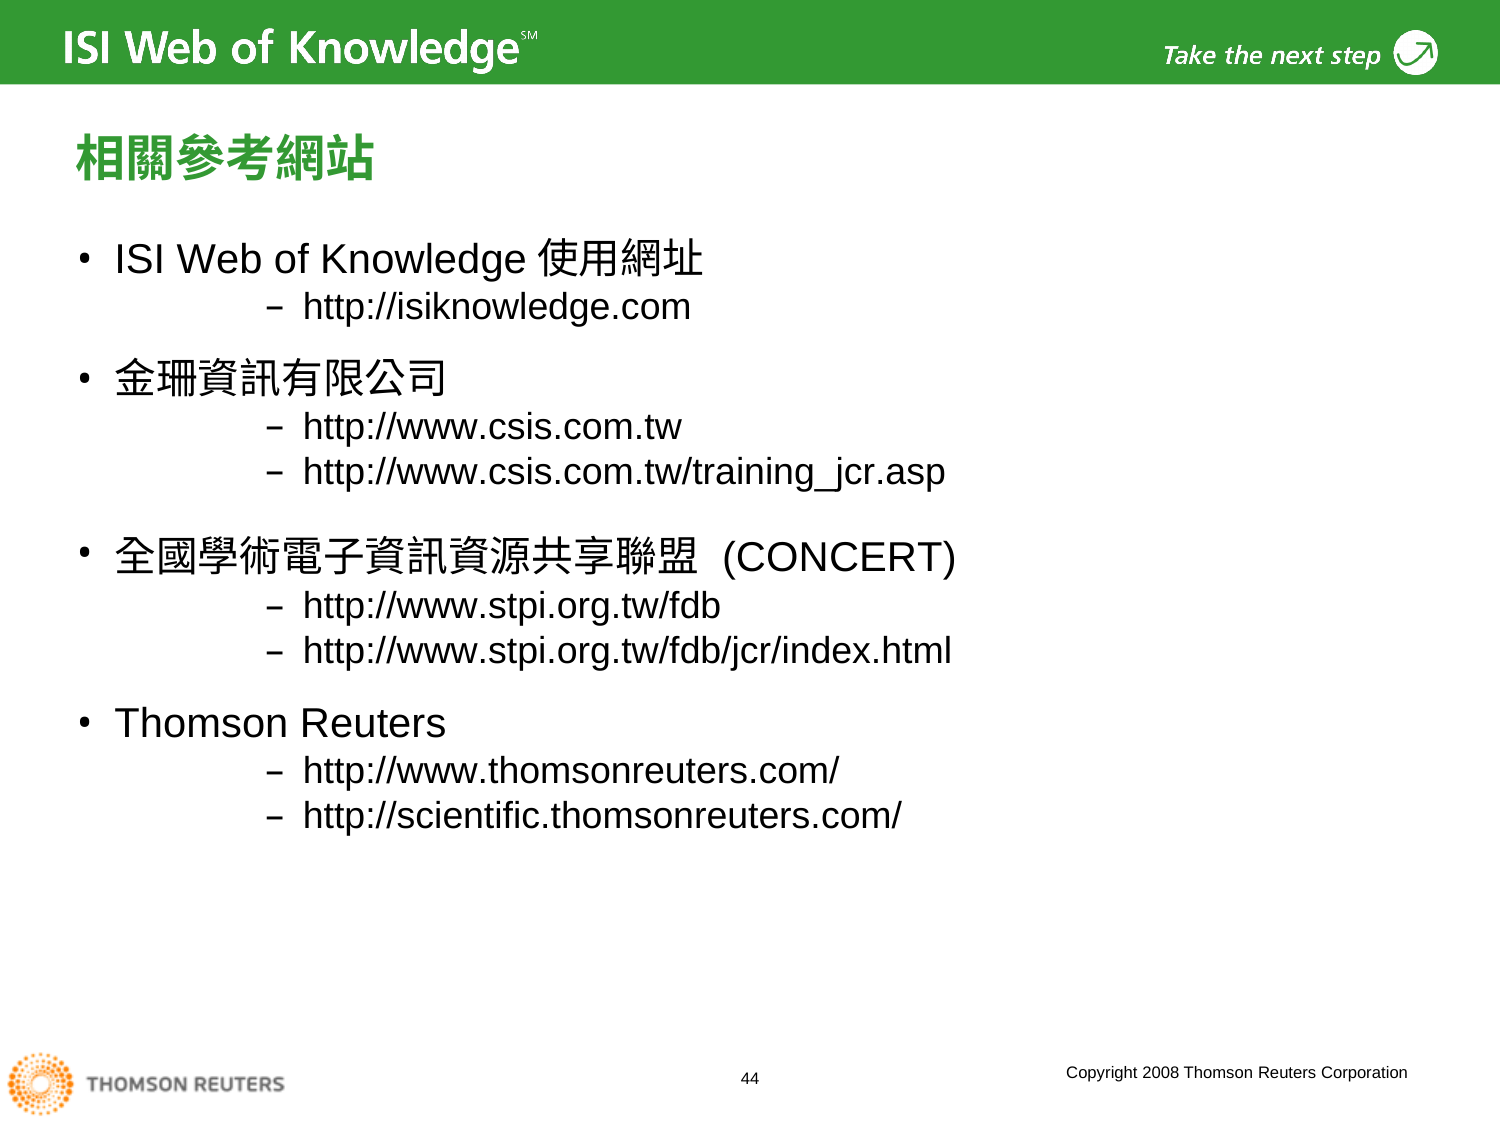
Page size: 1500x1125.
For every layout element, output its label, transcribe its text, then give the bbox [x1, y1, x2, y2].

list ISI Web of Knowledge使用網址 http://isiknowledge.com 金珊資訊有限公司 http://www.csis.com.tw http://www.csis.com.tw/training_jcr.asp 全國學術電子資訊資源共享聯盟 (CONCERT) http://www.stpi.org.tw/fdb http://www.stpi.org.tw/fdb/jcr/index.html Thomson Reuters http://www.thomsonreuters.com/ http://scientific.thomsonreuters.com/ [76, 231, 1400, 970]
title 相關參考網站 [75, 111, 1426, 187]
